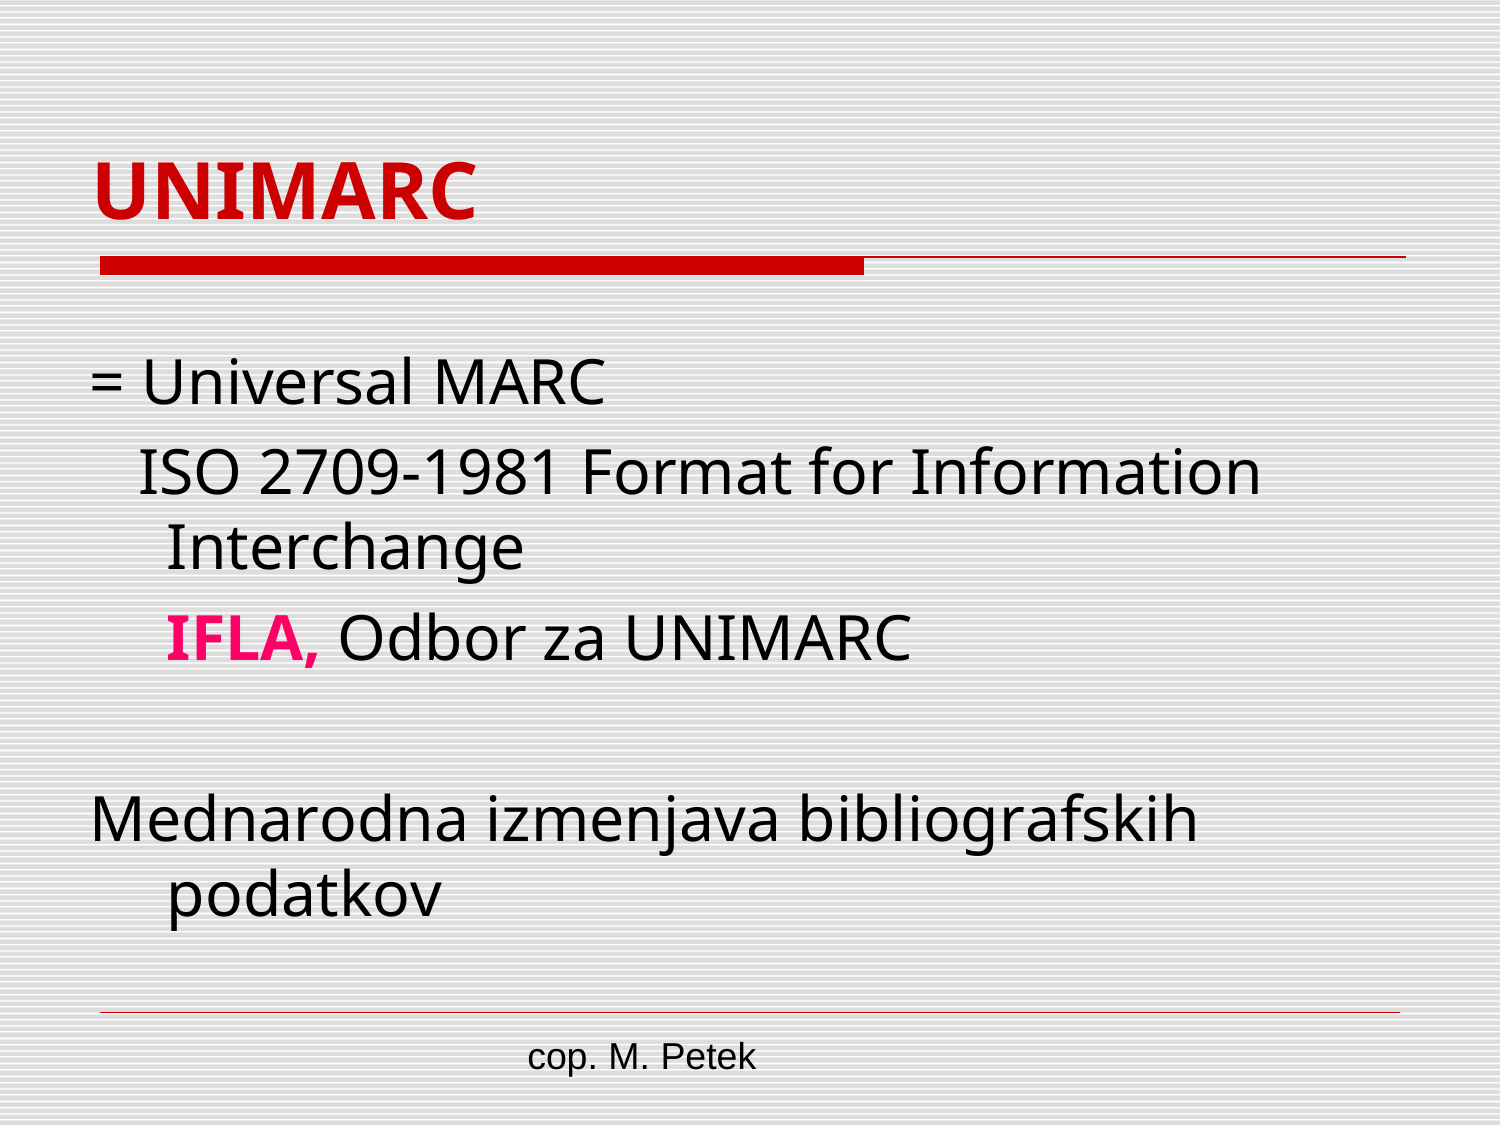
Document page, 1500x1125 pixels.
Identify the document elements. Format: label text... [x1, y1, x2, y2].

picture [0, 0, 1500, 1125]
title UNIMARC [76, 66, 1427, 243]
list = Universal MARC ISO 2709-1981 Format for Information Interchange IFLA, Odbor za UNIMARC Mednarodna izmenjava bibliografskih podatkov [74, 243, 1459, 1083]
